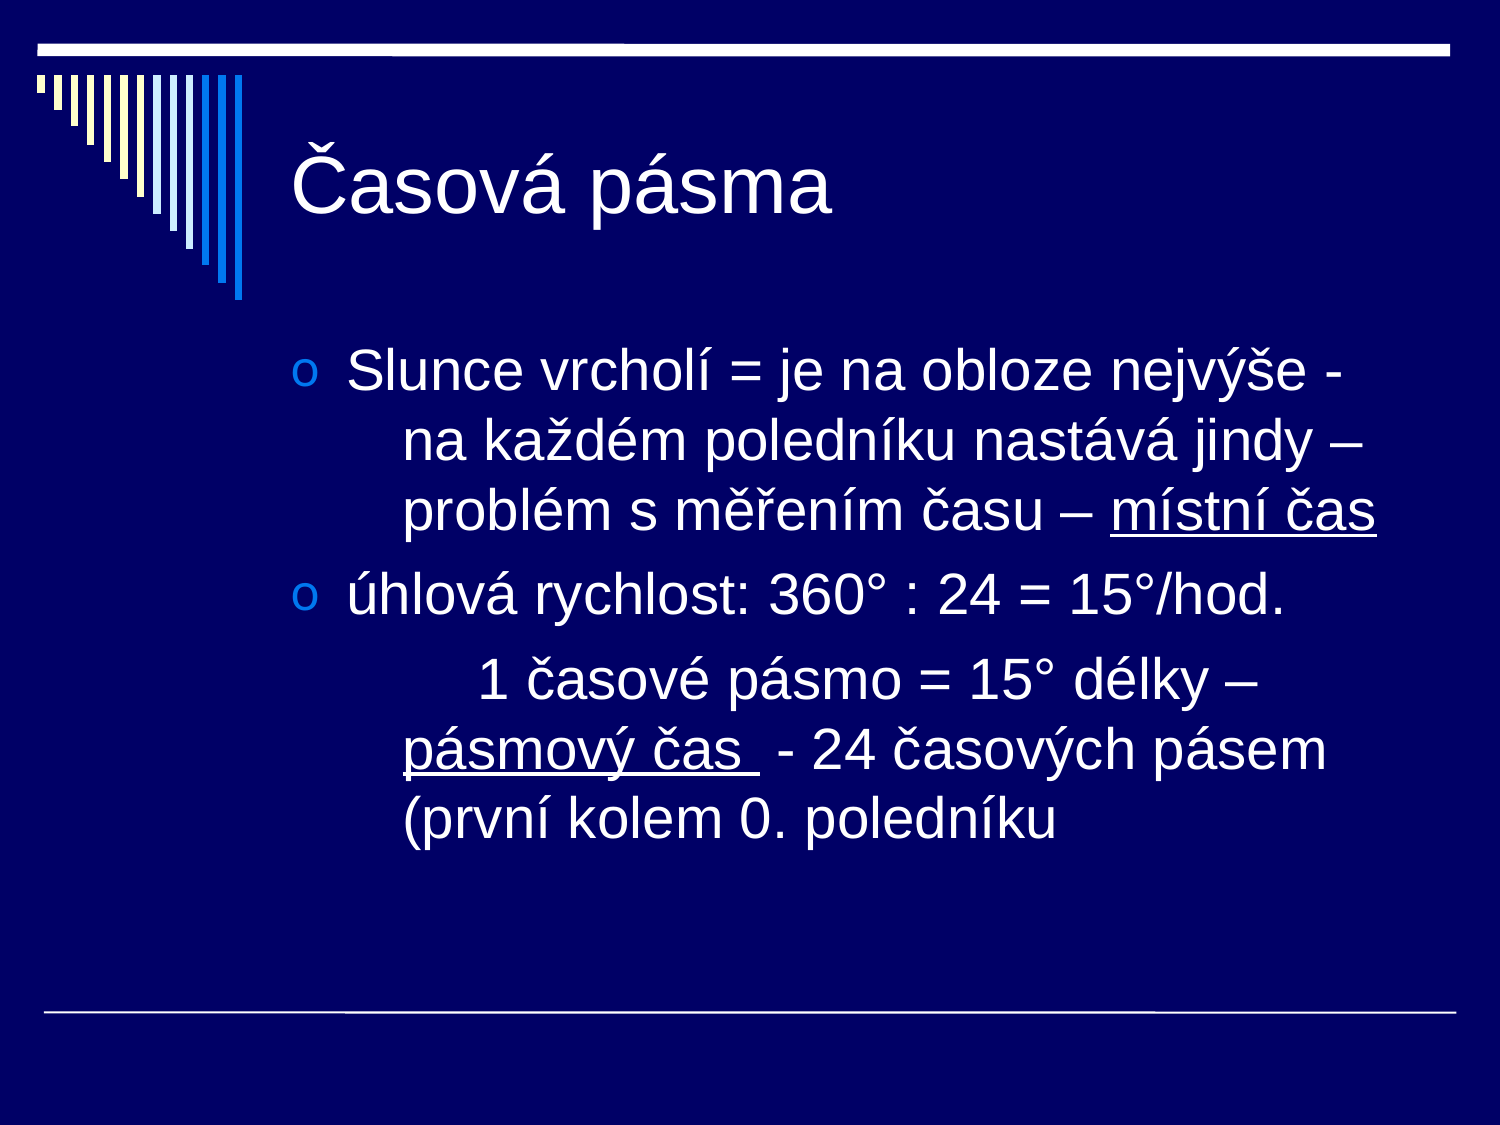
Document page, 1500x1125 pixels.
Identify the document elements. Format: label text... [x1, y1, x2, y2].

title Časová pásma [275, 75, 1426, 288]
list Slunce vrcholí = je na obloze nejvýše - na každém poledníku nastává jindy – problém s měřením času – místní čas úhlová rychlost: 360° : 24 = 15°/hod. 1 časové pásmo = 15° délky – pásmový čas - 24 časových pásem (první kolem 0. poledníku [275, 324, 1426, 1000]
